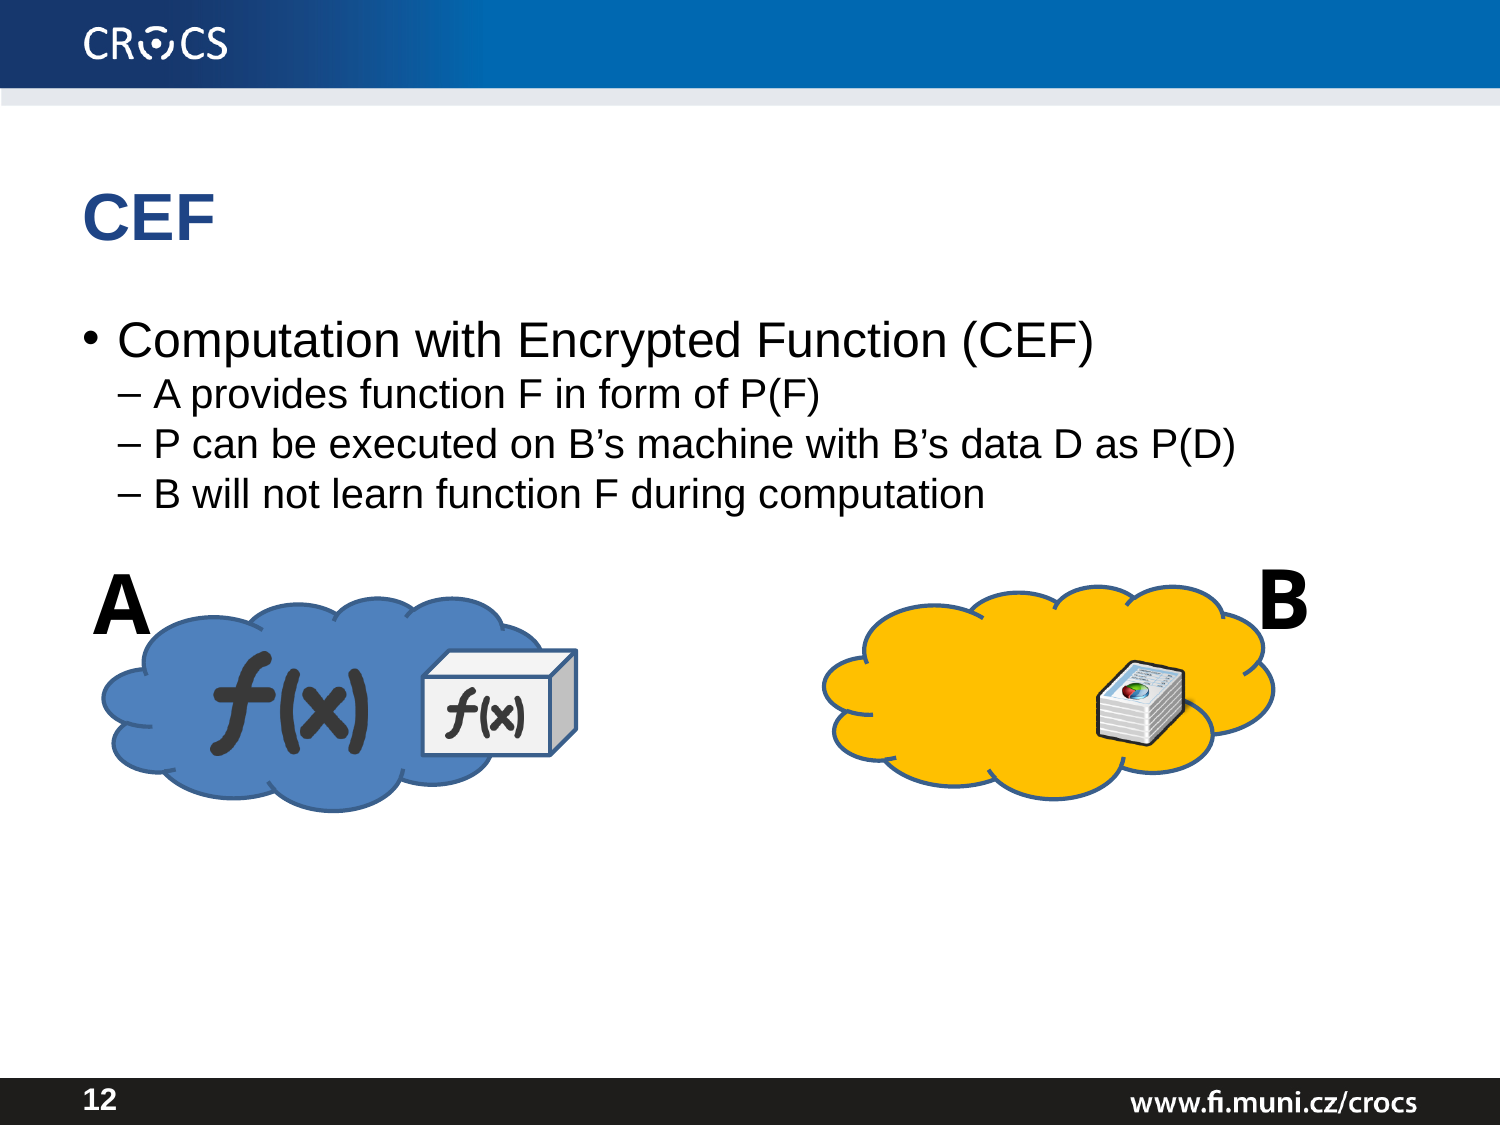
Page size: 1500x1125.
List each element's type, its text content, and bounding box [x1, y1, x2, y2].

text_box <number> [82, 1078, 148, 1125]
text_box Computation with Encrypted Function (CEF) A provides function F in form of P(F) P can be executed on B’s machine with B’s data D as P(D) B will not learn function F during computation [82, 307, 1433, 988]
text_box [823, 586, 1274, 800]
text_box B [1240, 538, 1334, 654]
text_box [103, 598, 577, 812]
picture [0, 0, 1500, 1125]
text_box A [79, 543, 173, 659]
text_box CEF [82, 148, 1433, 279]
